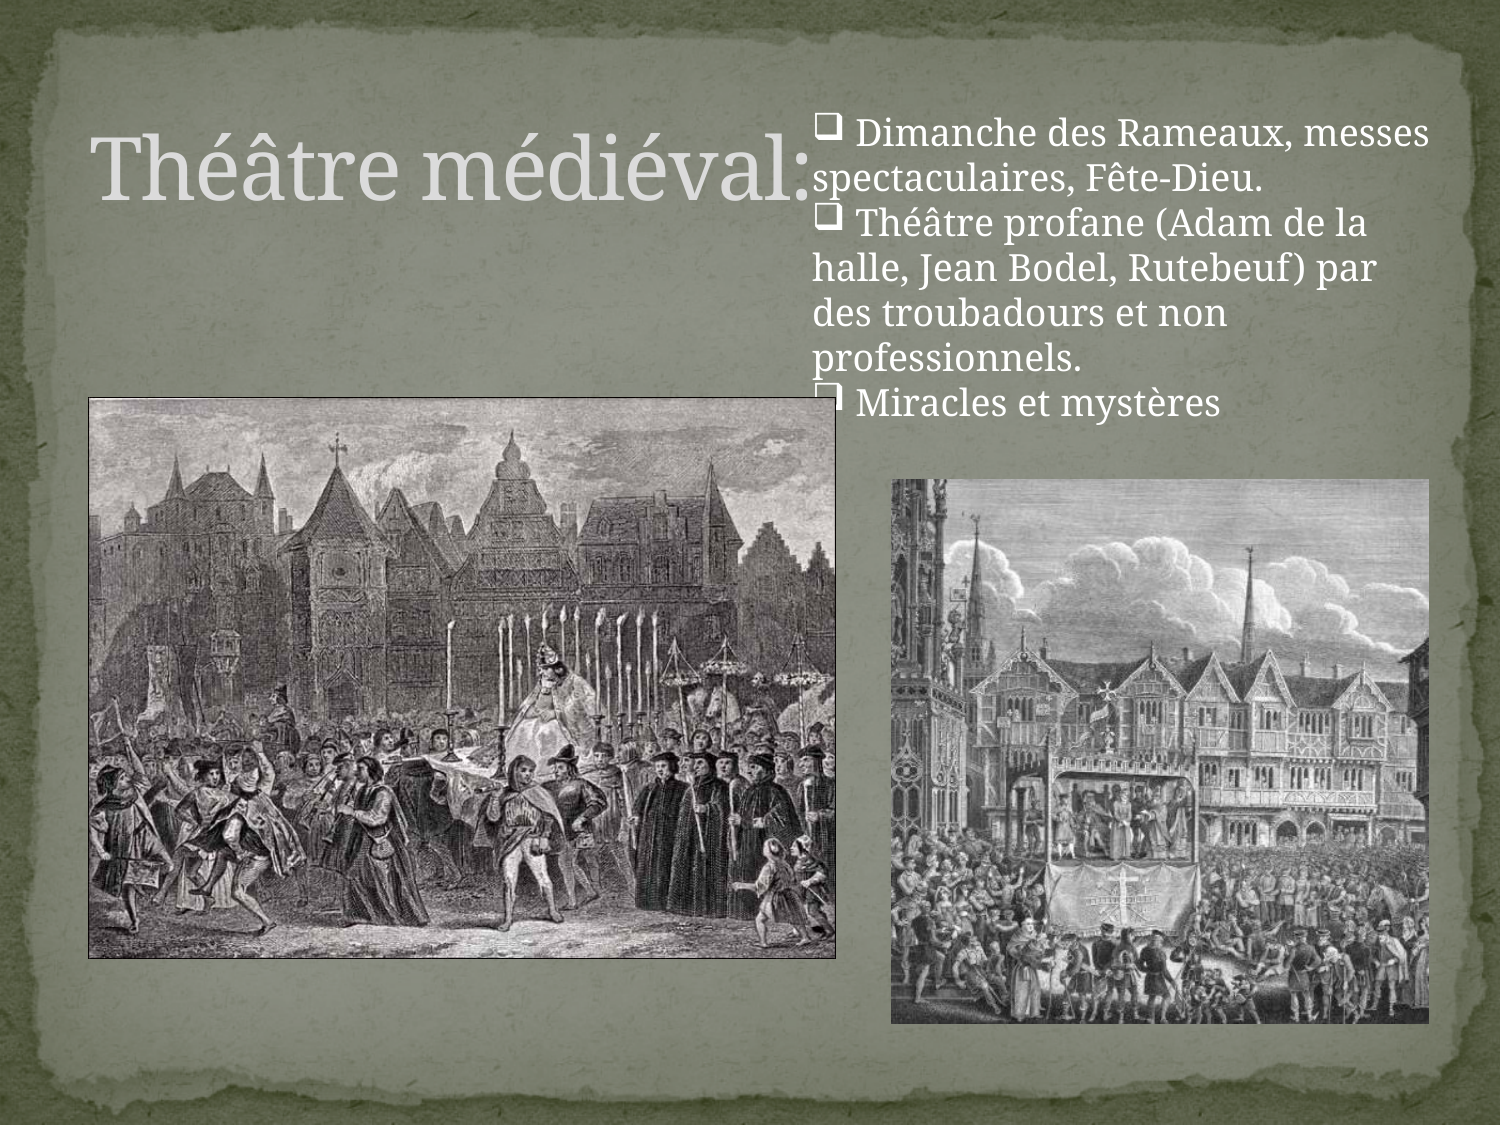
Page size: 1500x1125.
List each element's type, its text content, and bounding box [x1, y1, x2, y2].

title Théâtre médiéval: [75, 24, 1425, 225]
picture [0, 0, 1500, 1125]
text_box Dimanche des Rameaux, messes spectaculaires, Fête-Dieu. Théâtre profane (Adam de la halle, Jean Bodel, Rutebeuf) par des troubadours et non professionnels. Miracles et mystères [797, 101, 1459, 477]
